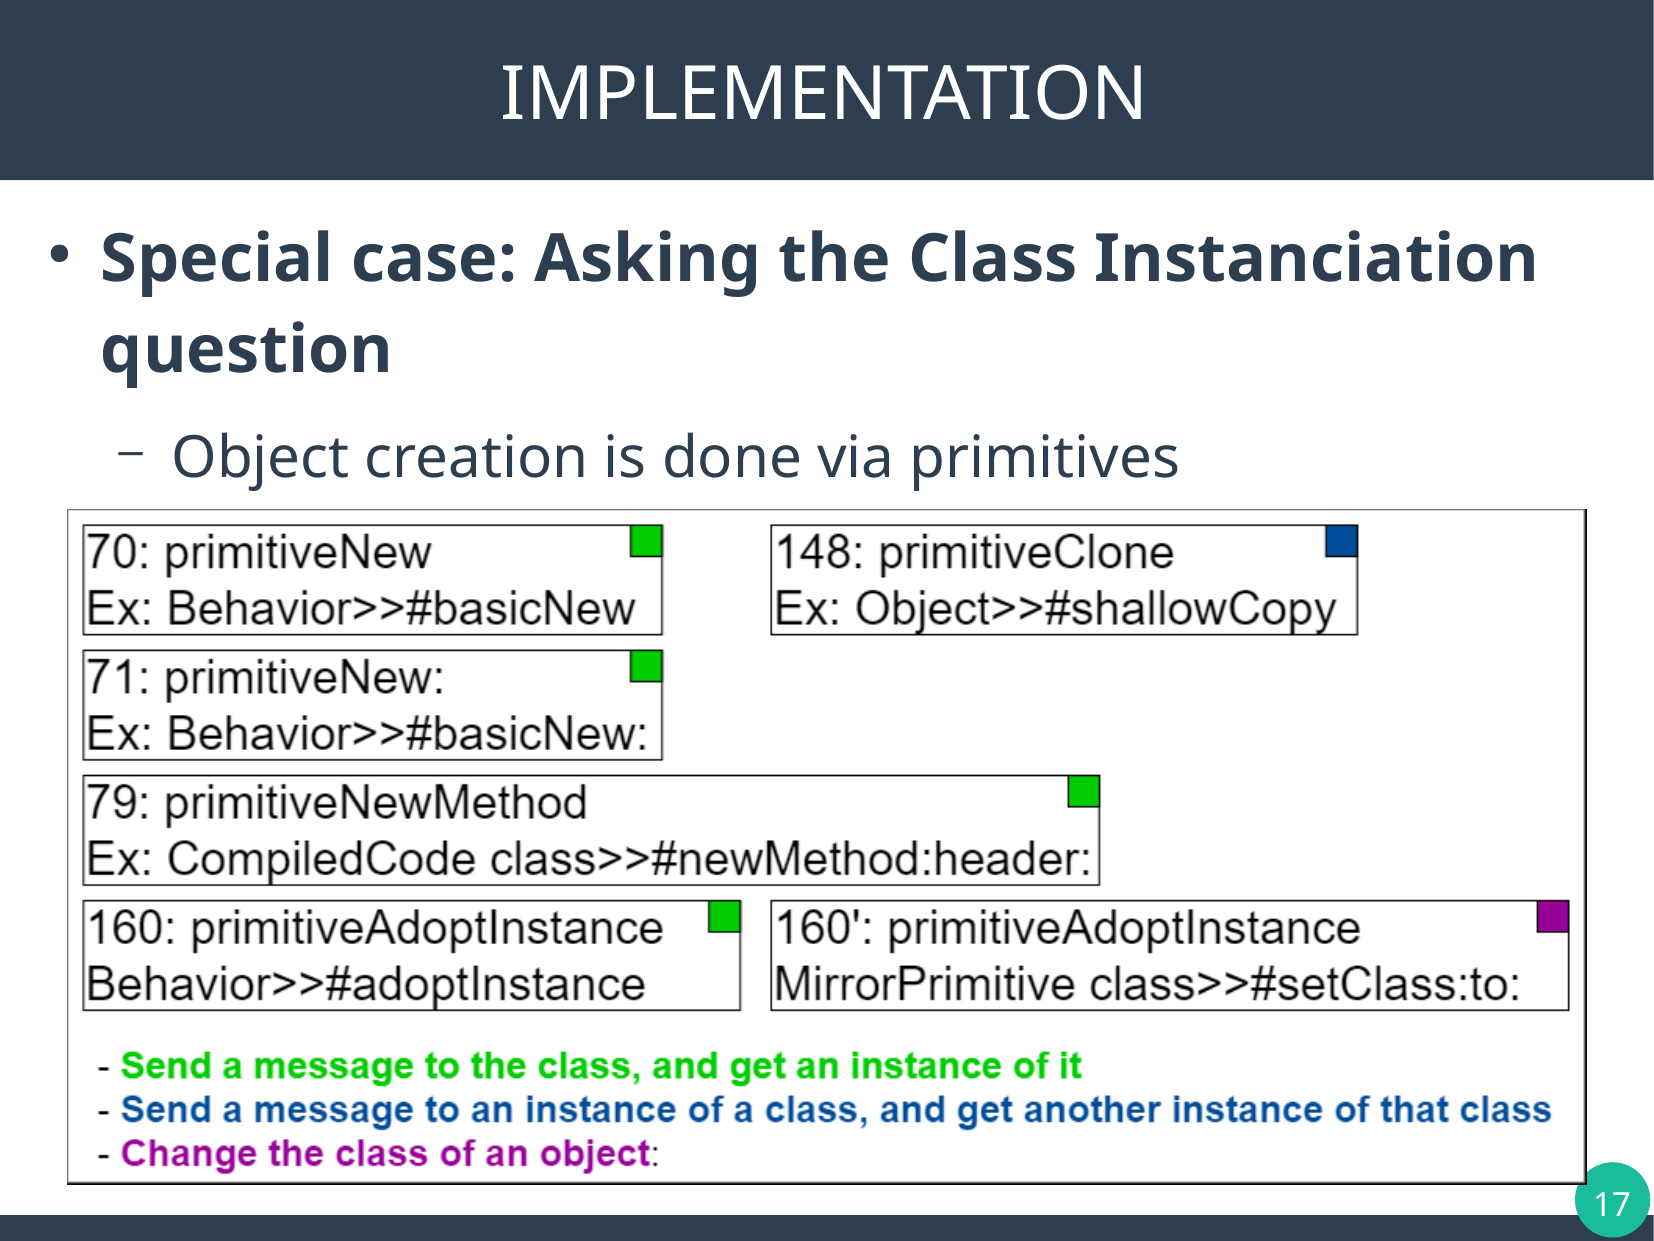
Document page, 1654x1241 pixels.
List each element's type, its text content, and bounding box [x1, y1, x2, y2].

title Implementation [45, 30, 1606, 151]
picture [67, 509, 1587, 1185]
list Special case: Asking the Class Instanciation question Object creation is done via primitives Primitives cannot be breapointed (image freeze) [30, 210, 1621, 1156]
